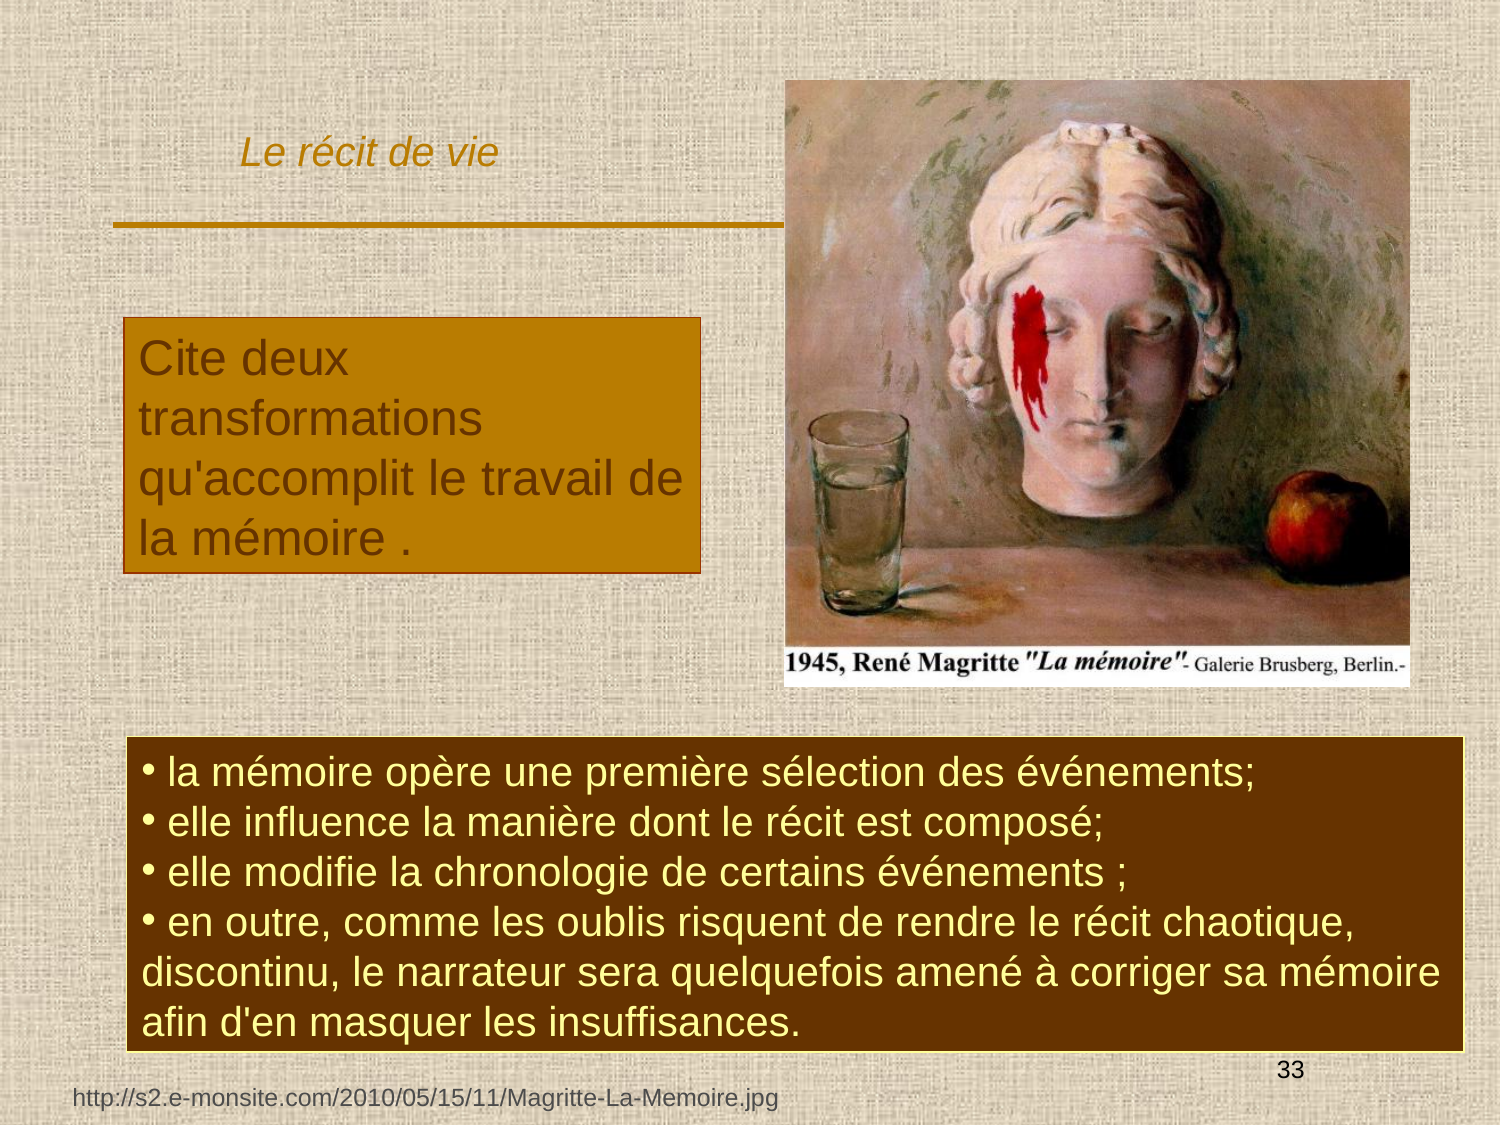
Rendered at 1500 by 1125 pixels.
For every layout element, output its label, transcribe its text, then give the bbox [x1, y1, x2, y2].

picture [0, 0, 1500, 1125]
text_box Cite deux transformations qu'accomplit le travail de la mémoire . [124, 317, 701, 573]
text_box Le récit de vie [224, 116, 515, 183]
text_box http://s2.e-monsite.com/2010/05/15/11/Magritte-La-Memoire.jpg [57, 1073, 1500, 1125]
text_box la mémoire opère une première sélection des événements; elle influence la manière dont le récit est composé; elle modifie la chronologie de certains événements ; en outre, comme les oublis risquent de rendre le récit chaotique, discontinu, le narrateur sera quelquefois amené à corriger sa mémoire afin d'en masquer les insuffisances. [126, 736, 1465, 1053]
